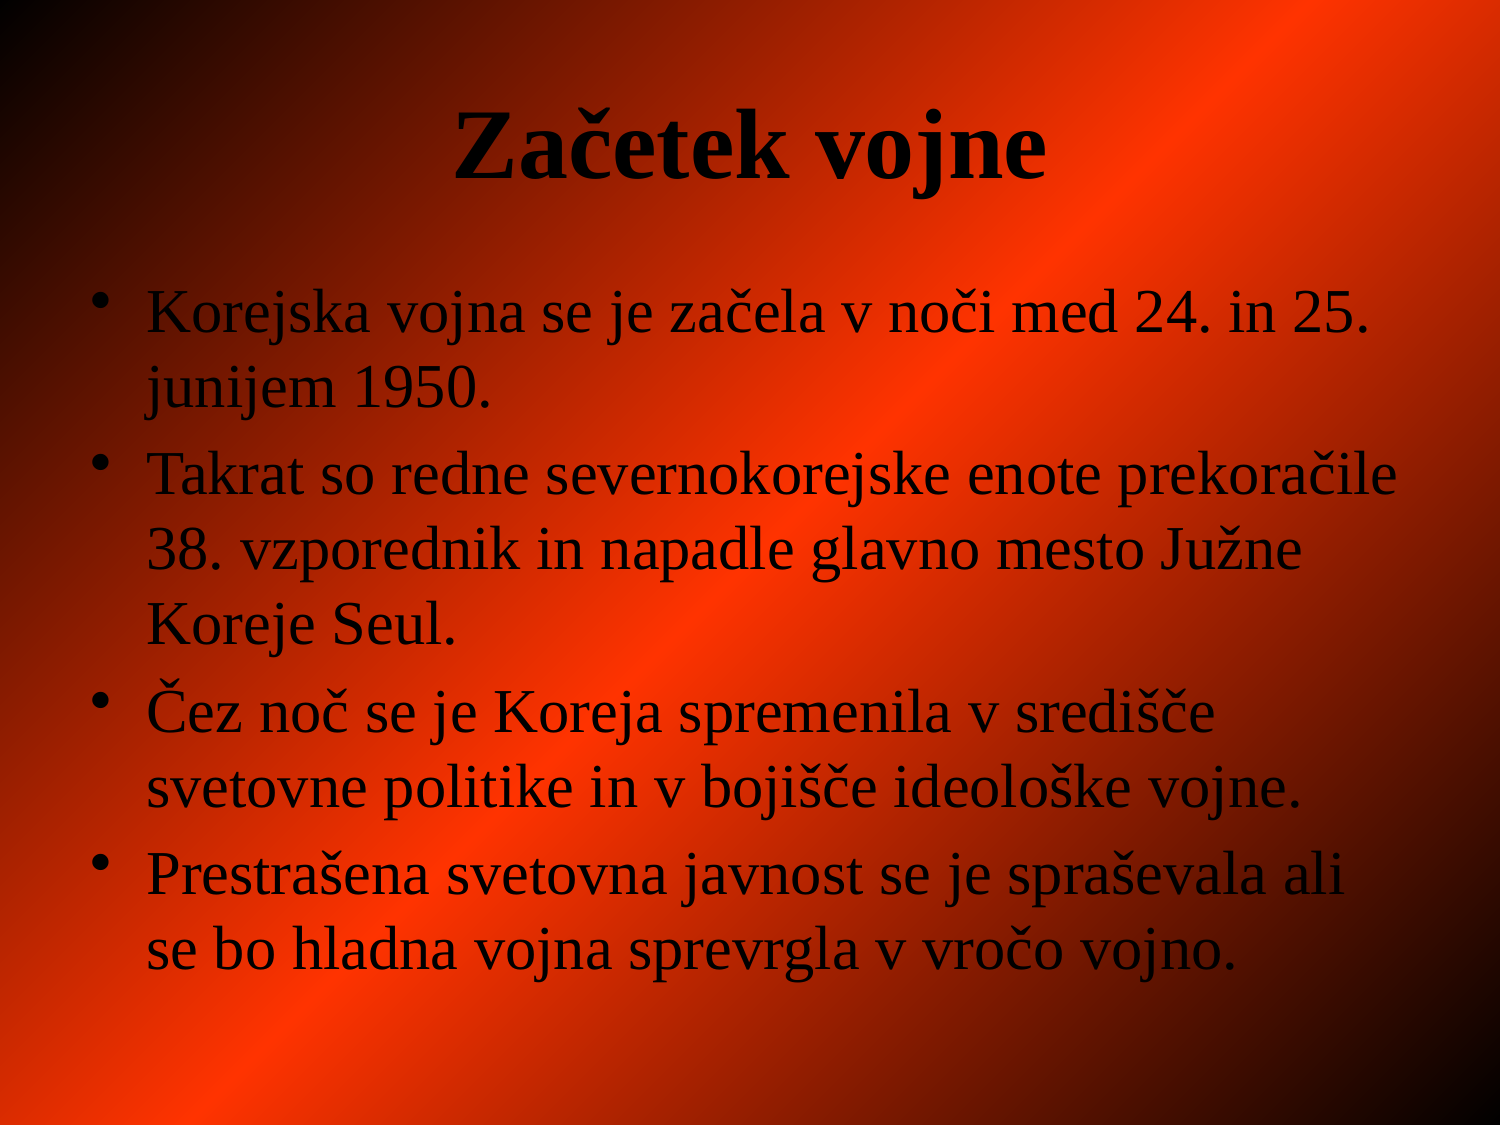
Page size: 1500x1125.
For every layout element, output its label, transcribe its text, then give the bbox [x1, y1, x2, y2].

list Korejska vojna se je začela v noči med 24. in 25. junijem 1950. Takrat so redne severnokorejske enote prekoračile 38. vzporednik in napadle glavno mesto Južne Koreje Seul. Čez noč se je Koreja spremenila v središče svetovne politike in v bojišče ideološke vojne. Prestrašena svetovna javnost se je spraševala ali se bo hladna vojna sprevrgla v vročo vojno. [75, 262, 1425, 1005]
title Začetek vojne [75, 45, 1425, 233]
